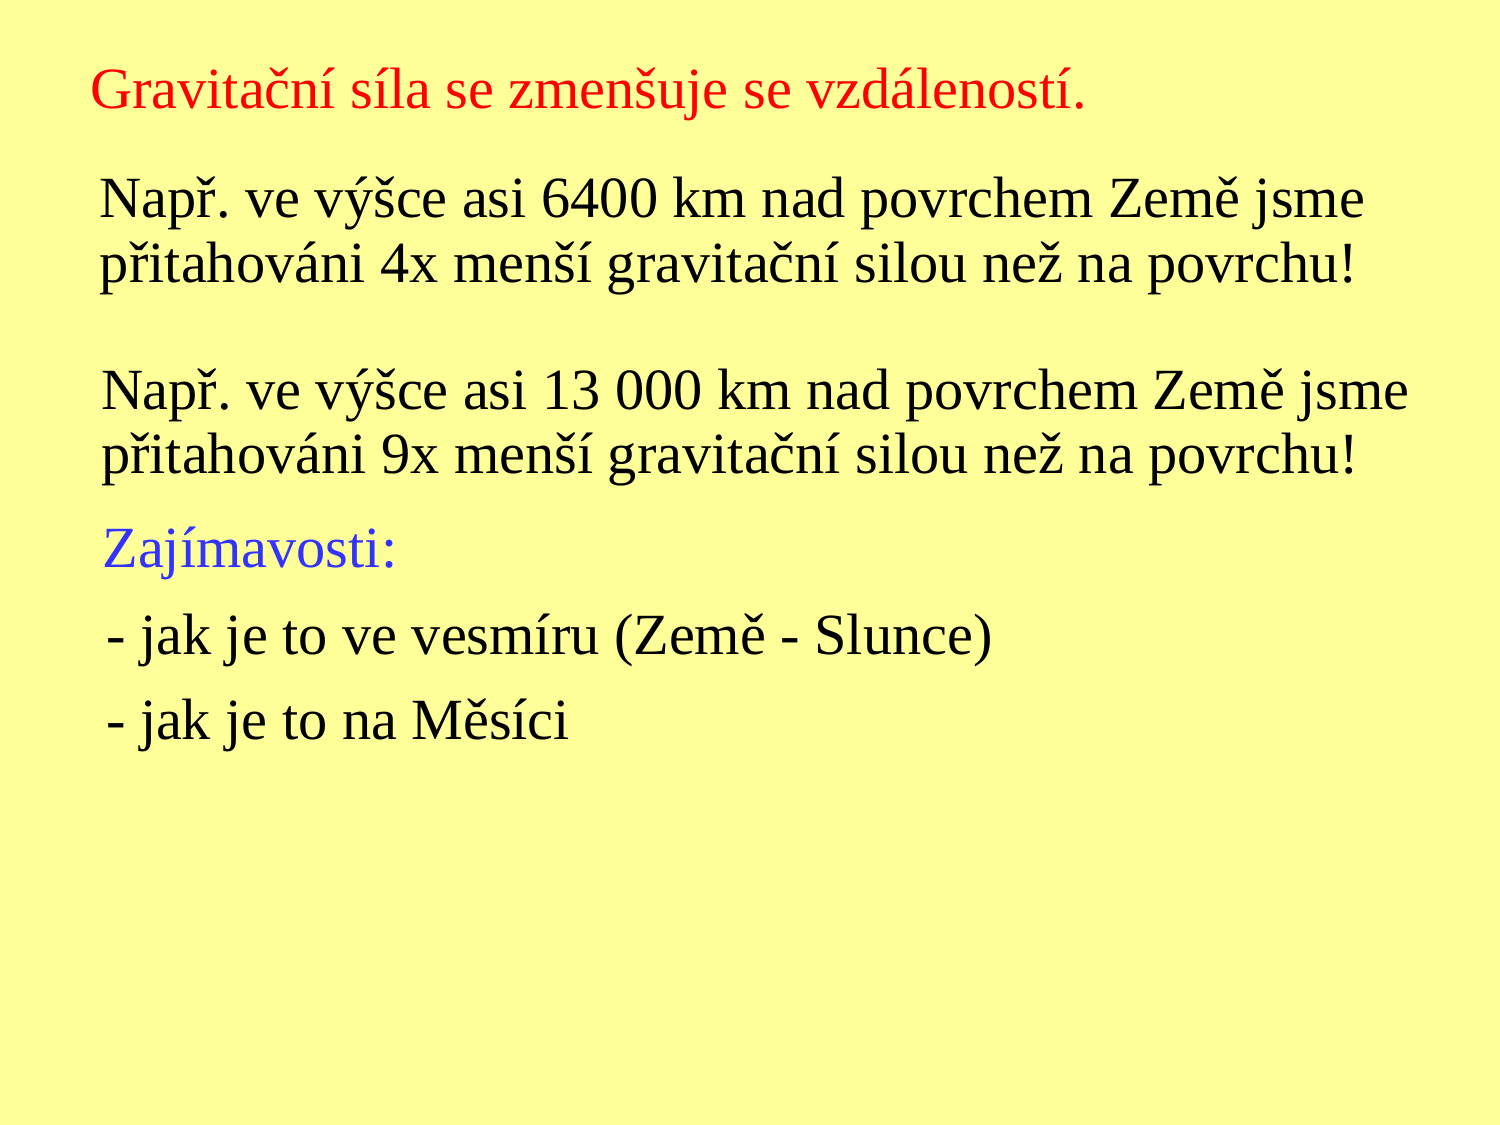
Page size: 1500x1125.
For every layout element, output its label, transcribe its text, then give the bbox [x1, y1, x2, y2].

text_box Např. ve výšce asi 6400 km nad povrchem Země jsme přitahováni 4x menší gravitační silou než na povrchu! [85, 157, 1381, 303]
text_box - jak je to na Měsíci [91, 679, 586, 760]
text_box Zajímavosti: [87, 507, 413, 588]
text_box Např. ve výšce asi 13 000 km nad povrchem Země jsme přitahováni 9x menší gravitační silou než na povrchu! [86, 349, 1426, 494]
text_box Gravitační síla se zmenšuje se vzdáleností. [75, 48, 1102, 129]
text_box - jak je to ve vesmíru (Země - Slunce) [91, 595, 1008, 676]
